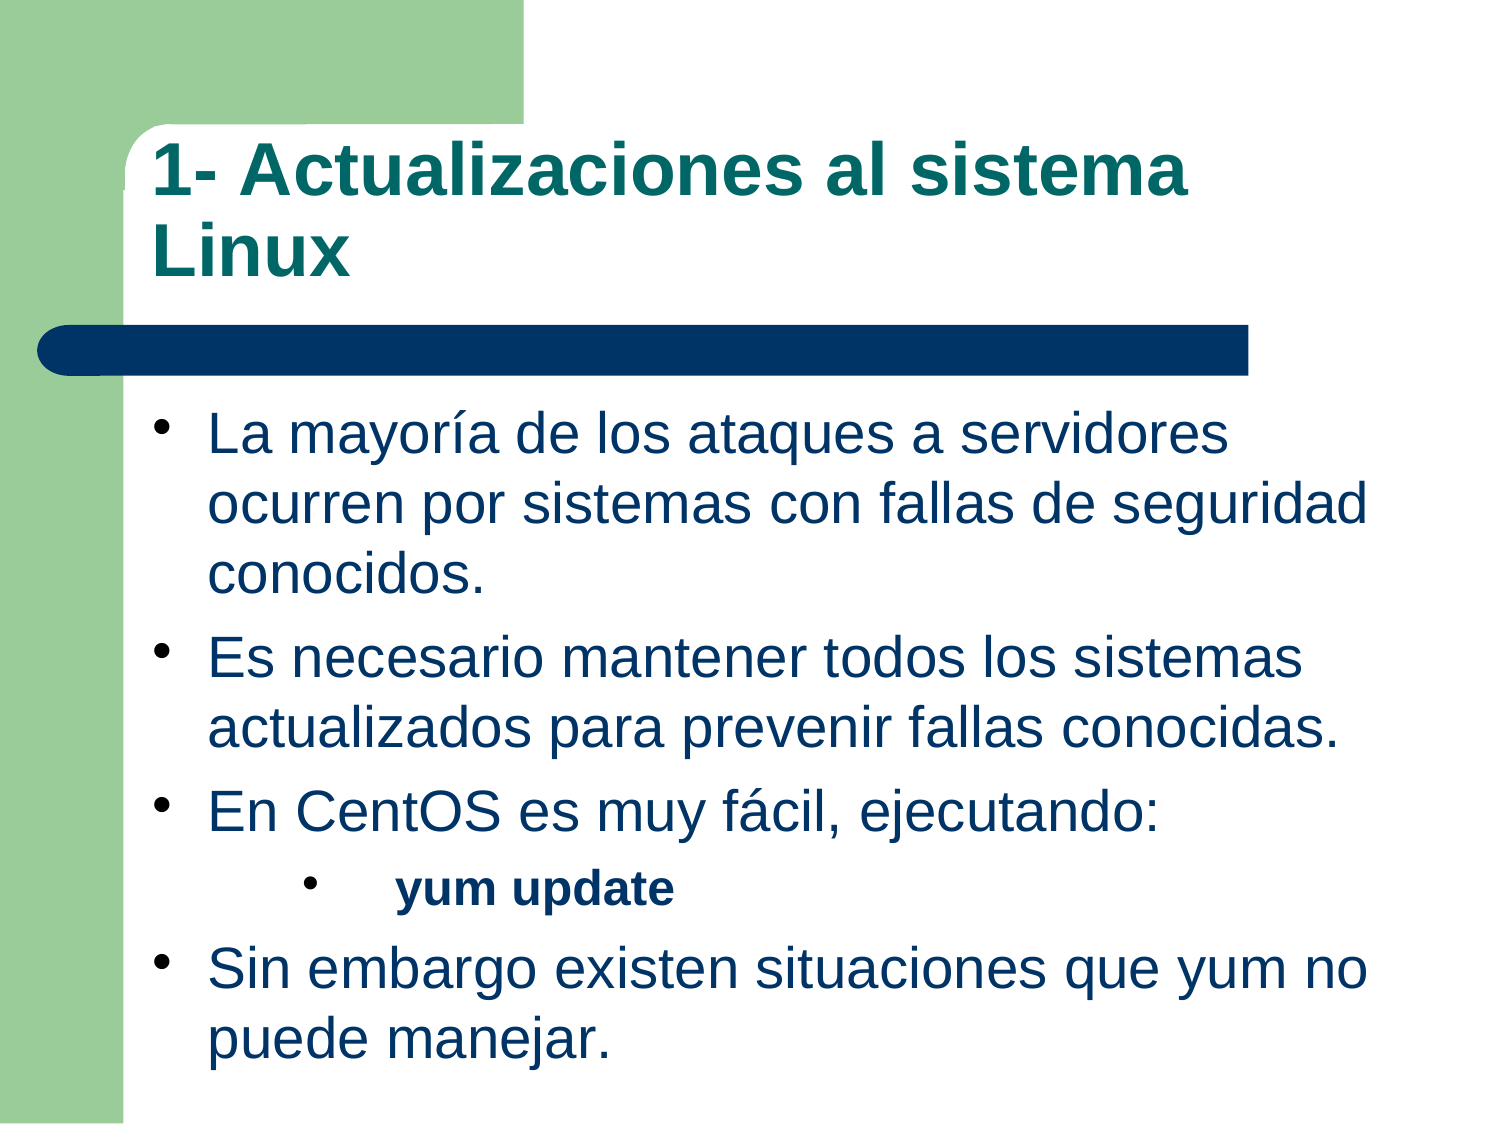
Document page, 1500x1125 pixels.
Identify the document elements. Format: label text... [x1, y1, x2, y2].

list La mayoría de los ataques a servidores ocurren por sistemas con fallas de seguridad conocidos. Es necesario mantener todos los sistemas actualizados para prevenir fallas conocidas. En CentOS es muy fácil, ejecutando: yum update Sin embargo existen situaciones que yum no puede manejar. [137, 387, 1400, 1125]
title 1- Actualizaciones al sistema Linux [136, 122, 1413, 300]
